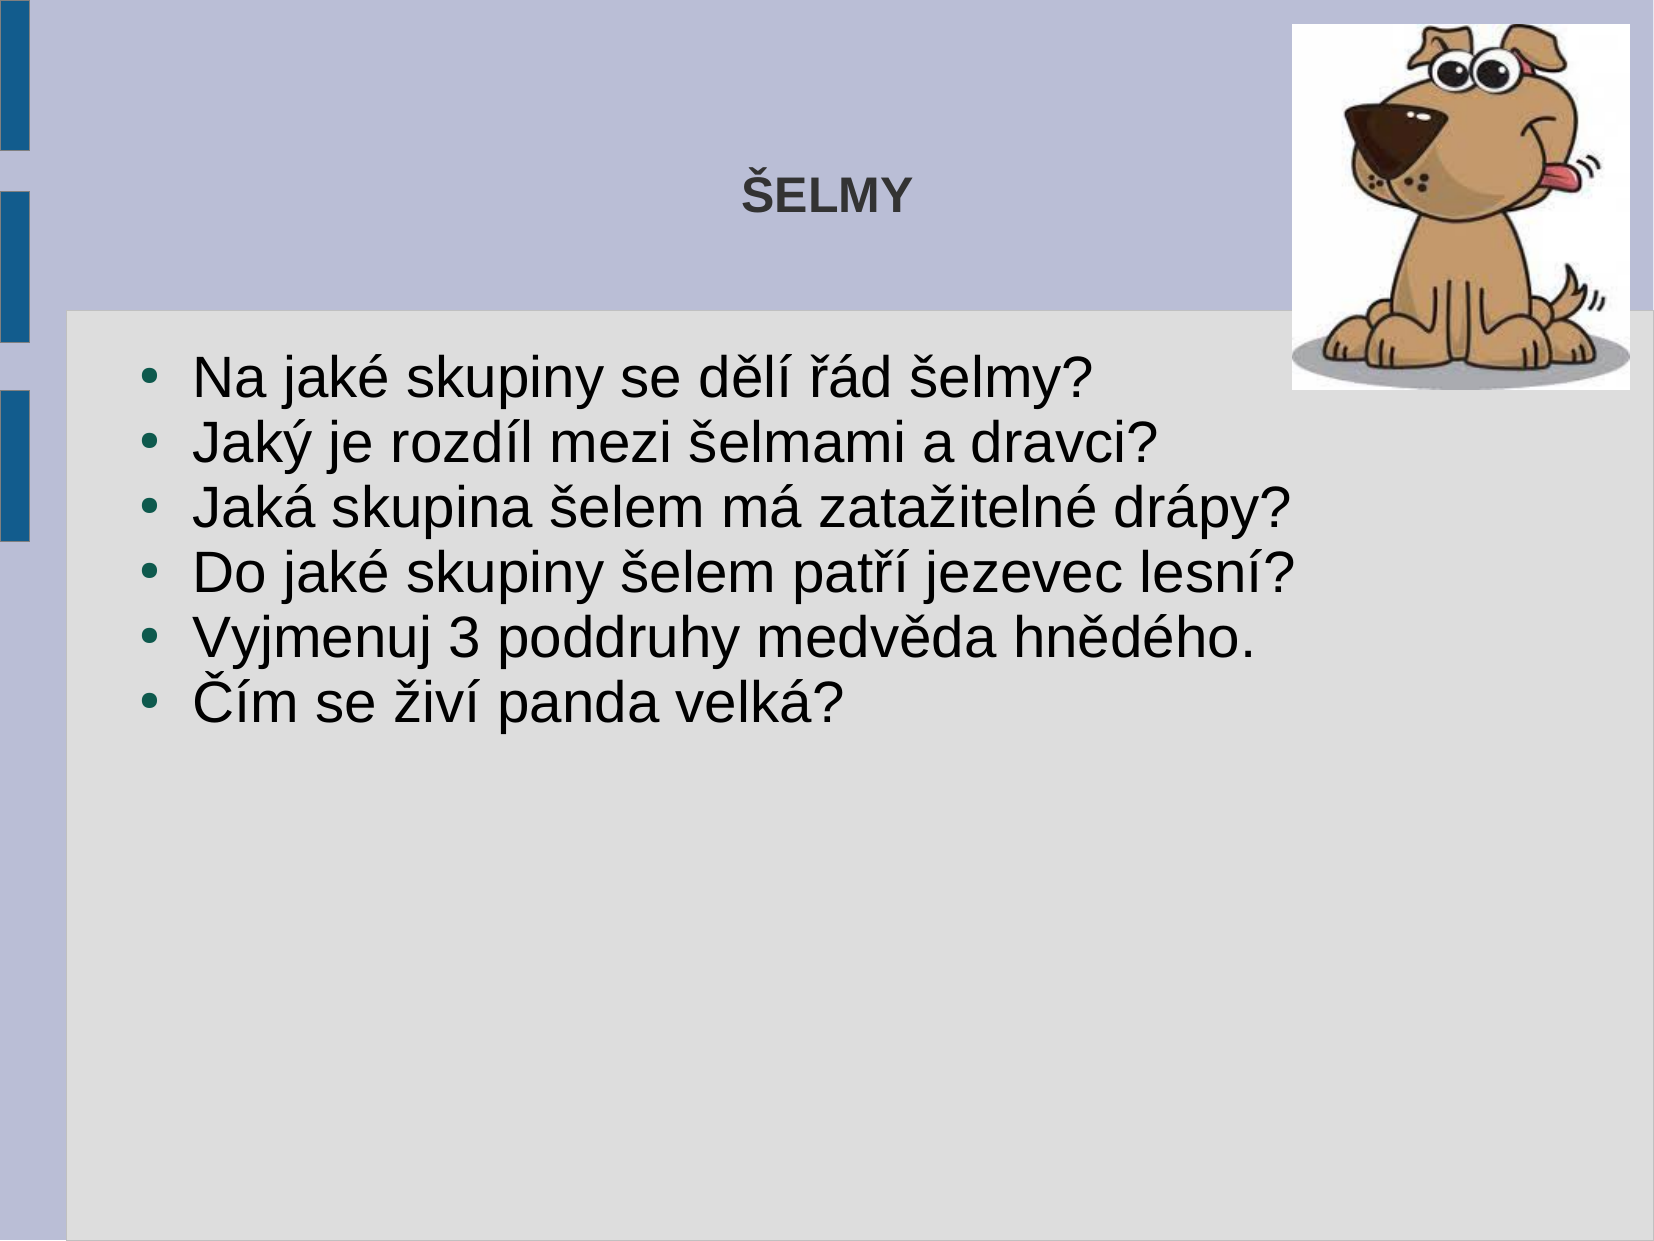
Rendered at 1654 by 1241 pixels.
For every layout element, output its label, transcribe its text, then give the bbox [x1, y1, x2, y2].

list Na jaké skupiny se dělí řád šelmy? Jaký je rozdíl mezi šelmami a dravci? Jaká skupina šelem má zatažitelné drápy? Do jaké skupiny šelem patří jezevec lesní? Vyjmenuj 3 poddruhy medvěda hnědého. Čím se živí panda velká? [121, 344, 1534, 1127]
title ŠELMY [121, 91, 1292, 299]
picture [1292, 24, 1630, 390]
